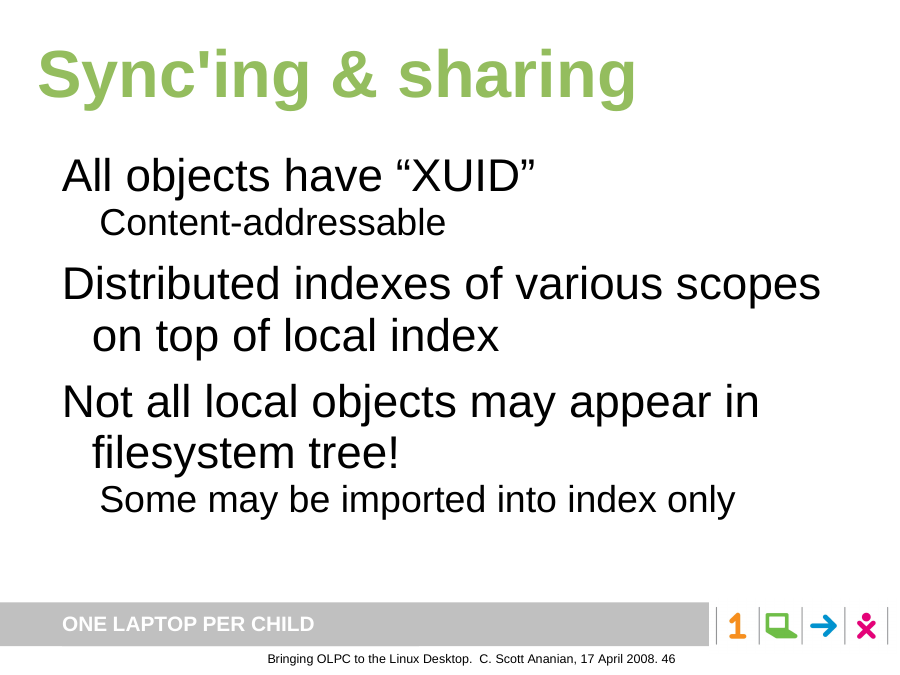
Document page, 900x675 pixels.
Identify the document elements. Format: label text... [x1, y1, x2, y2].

list All objects have “XUID” Content-addressable Distributed indexes of various scopes on top of local index Not all local objects may appear in filesystem tree! Some may be imported into index only [61, 150, 844, 675]
title Sync'ing & sharing [37, 37, 856, 225]
picture [844, 598, 897, 654]
